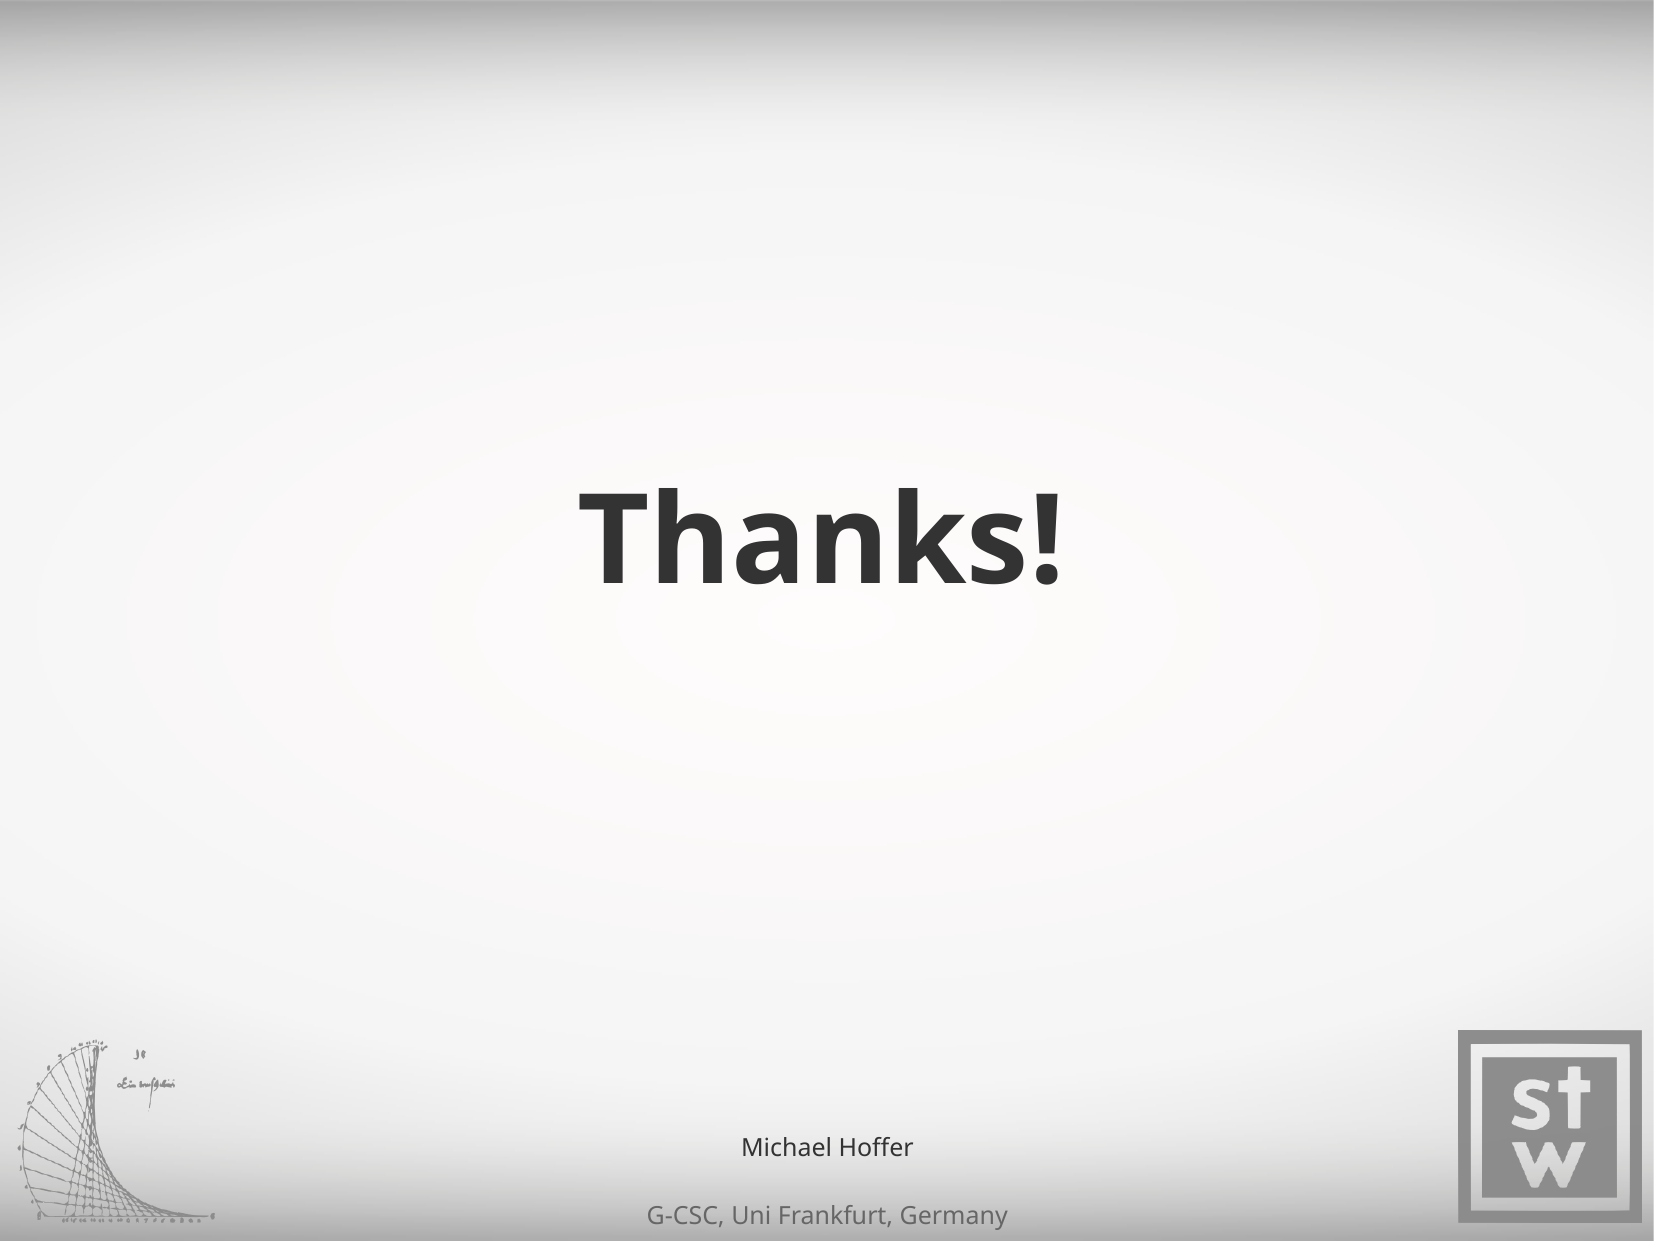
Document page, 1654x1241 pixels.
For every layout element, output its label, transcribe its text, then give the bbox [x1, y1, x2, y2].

subtitle Thanks! [77, 54, 1566, 1015]
picture [0, 0, 1654, 1241]
